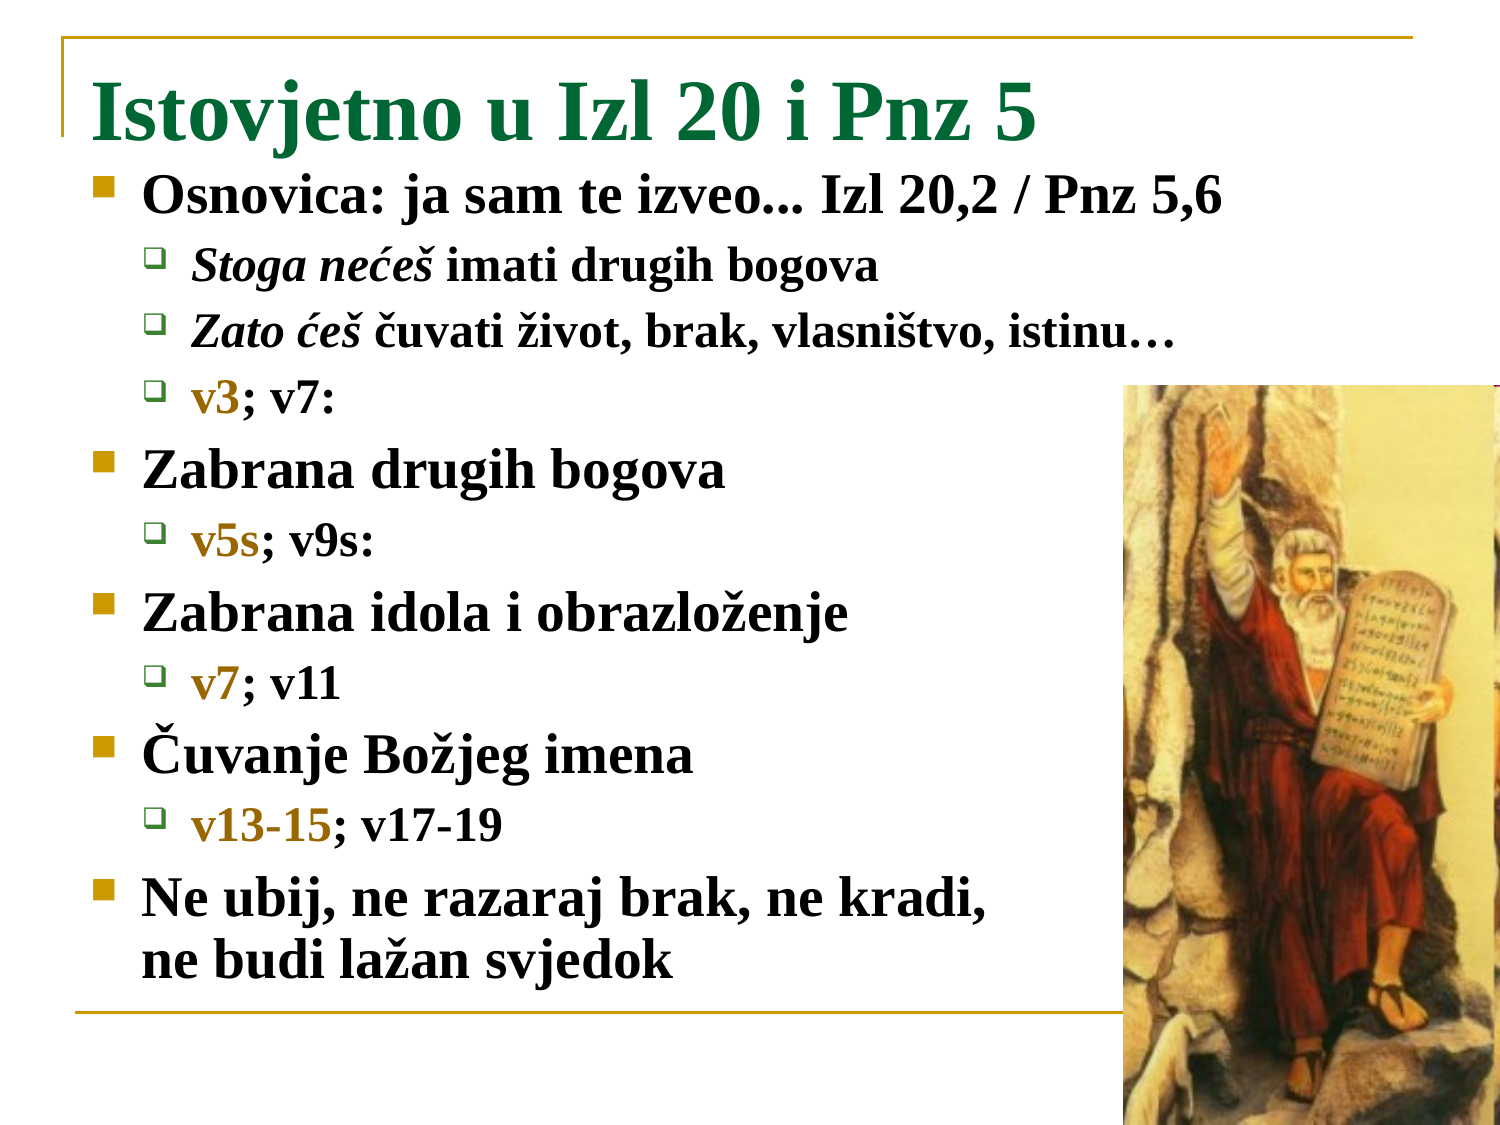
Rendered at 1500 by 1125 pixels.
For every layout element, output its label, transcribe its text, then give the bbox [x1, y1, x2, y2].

title Istovjetno u Izl 20 i Pnz 5 [75, 45, 1426, 156]
list Osnovica: ja sam te izveo... Izl 20,2 / Pnz 5,6 Stoga nećeš imati drugih bogova Zato ćeš čuvati život, brak, vlasništvo, istinu… v3; v7: Zabrana drugih bogova v5s; v9s: Zabrana idola i obrazloženje v7; v11 Čuvanje Božjeg imena v13-15; v17-19 Ne ubij, ne razaraj brak, ne kradi, ne budi lažan svjedok [74, 156, 1500, 1006]
picture [1123, 385, 1500, 1125]
